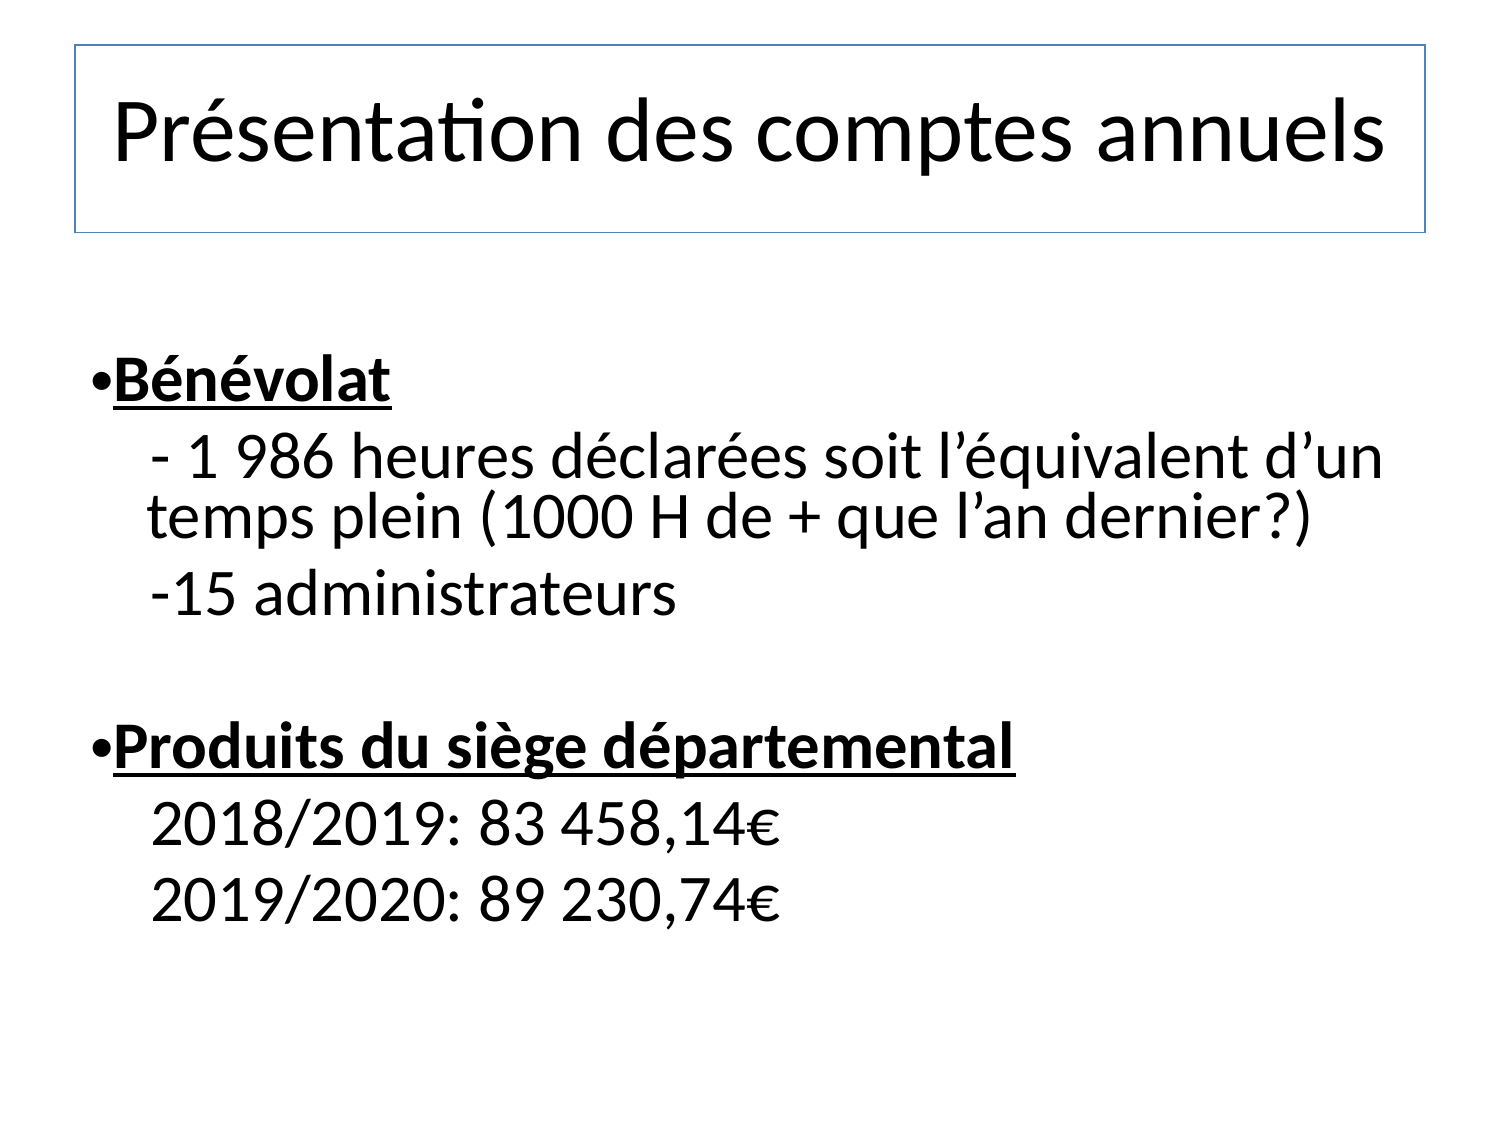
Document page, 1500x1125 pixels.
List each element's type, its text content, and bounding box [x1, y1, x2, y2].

text_box Bénévolat - 1 986 heures déclarées soit l’équivalent d’un temps plein (1000 H de + que l’an dernier?) -15 administrateurs Produits du siège départemental 2018/2019: 83 458,14€ 2019/2020: 89 230,74€ [75, 262, 1426, 1005]
text_box Présentation des comptes annuels [75, 45, 1426, 233]
